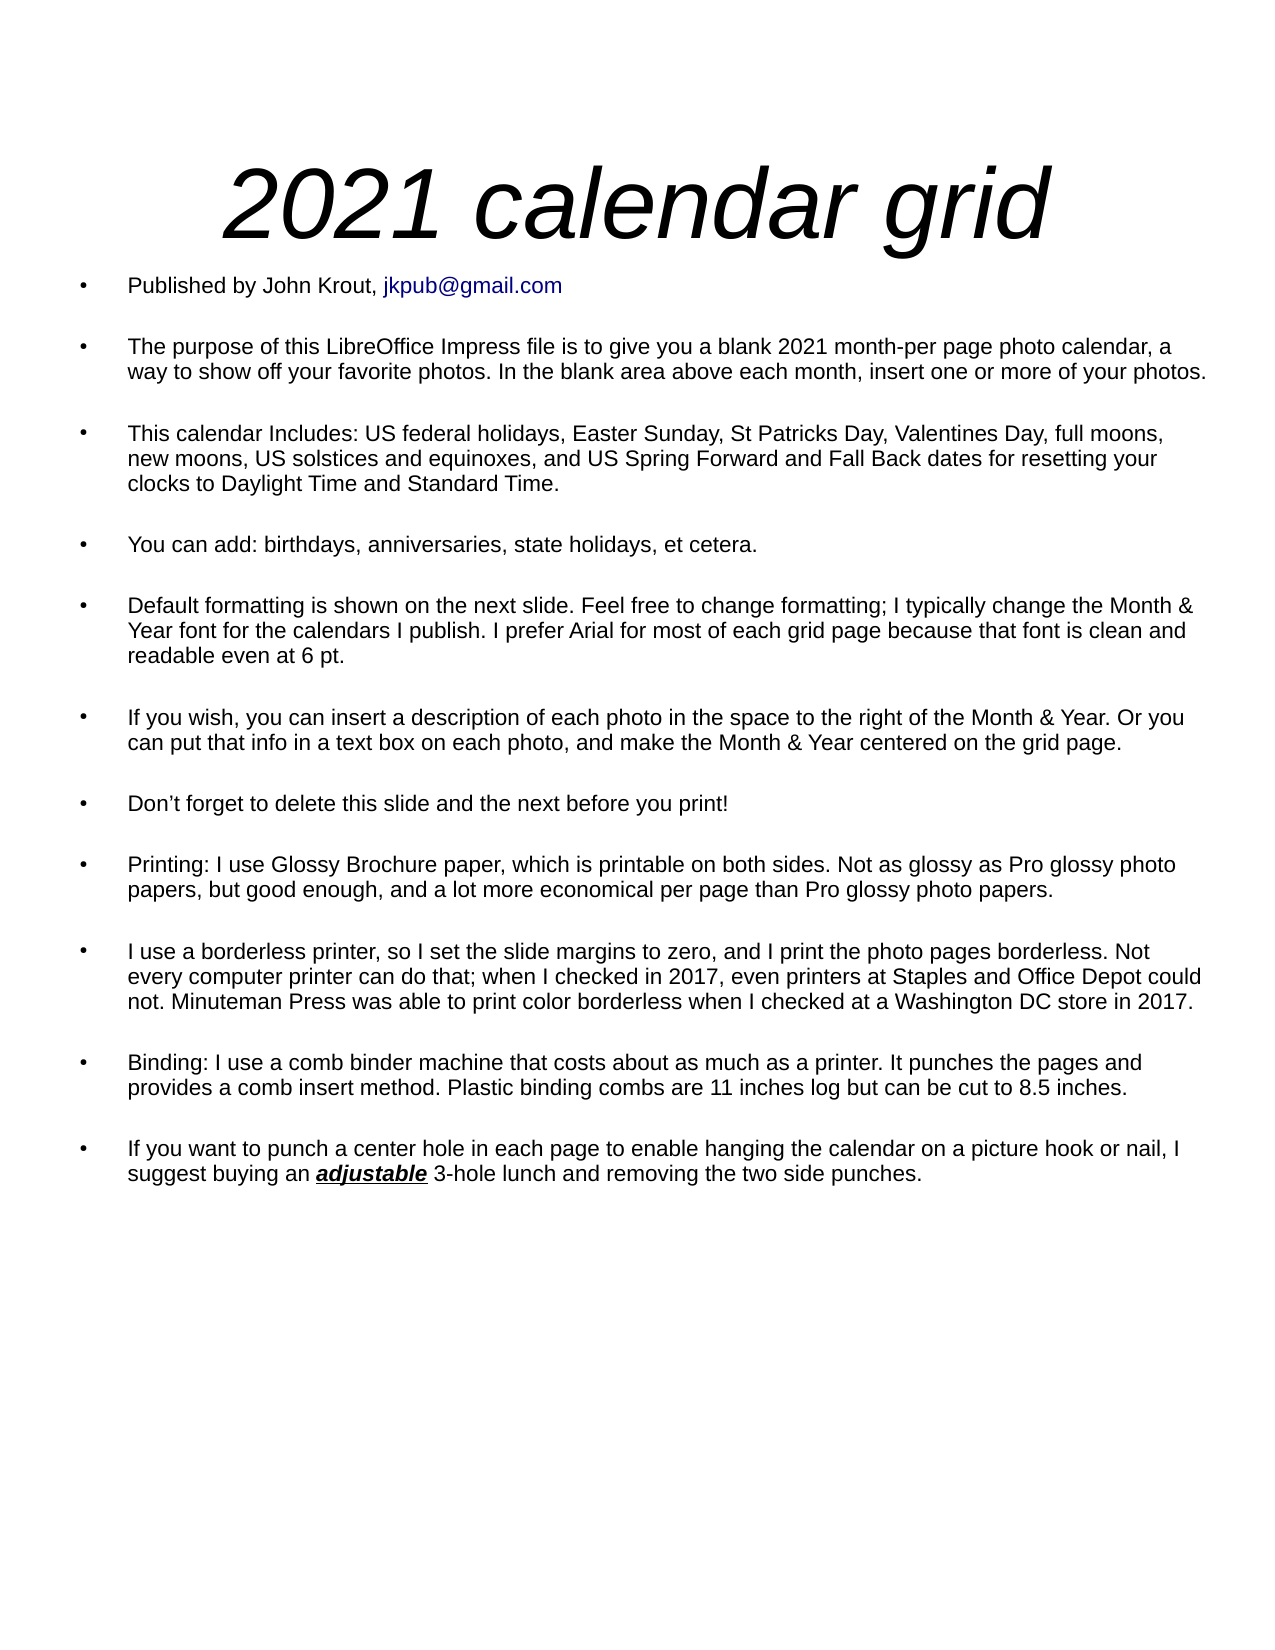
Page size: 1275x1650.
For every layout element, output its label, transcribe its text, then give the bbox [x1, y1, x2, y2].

list Published by John Krout, jkpub@gmail.com The purpose of this LibreOffice Impress file is to give you a blank 2021 month-per page photo calendar, a way to show off your favorite photos. In the blank area above each month, insert one or more of your photos. This calendar Includes: US federal holidays, Easter Sunday, St Patricks Day, Valentines Day, full moons, new moons, US solstices and equinoxes, and US Spring Forward and Fall Back dates for resetting your clocks to Daylight Time and Standard Time. You can add: birthdays, anniversaries, state holidays, et cetera. Default formatting is shown on the next slide. Feel free to change formatting; I typically change the Month & Year font for the calendars I publish. I prefer Arial for most of each grid page because that font is clean and readable even at 6 pt. If you wish, you can insert a description of each photo in the space to the right of the Month & Year. Or you can put that info in a text box on each photo, and make the Month & Year centered on the grid page. Don’t forget to delete this slide and the next before you print! Printing: I use Glossy Brochure paper, which is printable on both sides. Not as glossy as Pro glossy photo papers, but good enough, and a lot more economical per page than Pro glossy photo papers. I use a borderless printer, so I set the slide margins to zero, and I print the photo pages borderless. Not every computer printer can do that; when I checked in 2017, even printers at Staples and Office Depot could not. Minuteman Press was able to print color borderless when I checked at a Washington DC store in 2017. Binding: I use a comb binder machine that costs about as much as a printer. It punches the pages and provides a comb insert method. Plastic binding combs are 11 inches log but can be cut to 8.5 inches. If you want to punch a center hole in each page to enable hanging the calendar on a picture hook or nail, I suggest buying an adjustable 3-hole lunch and removing the two side punches. [63, 273, 1212, 1231]
title 2021 calendar grid [63, 65, 1212, 273]
